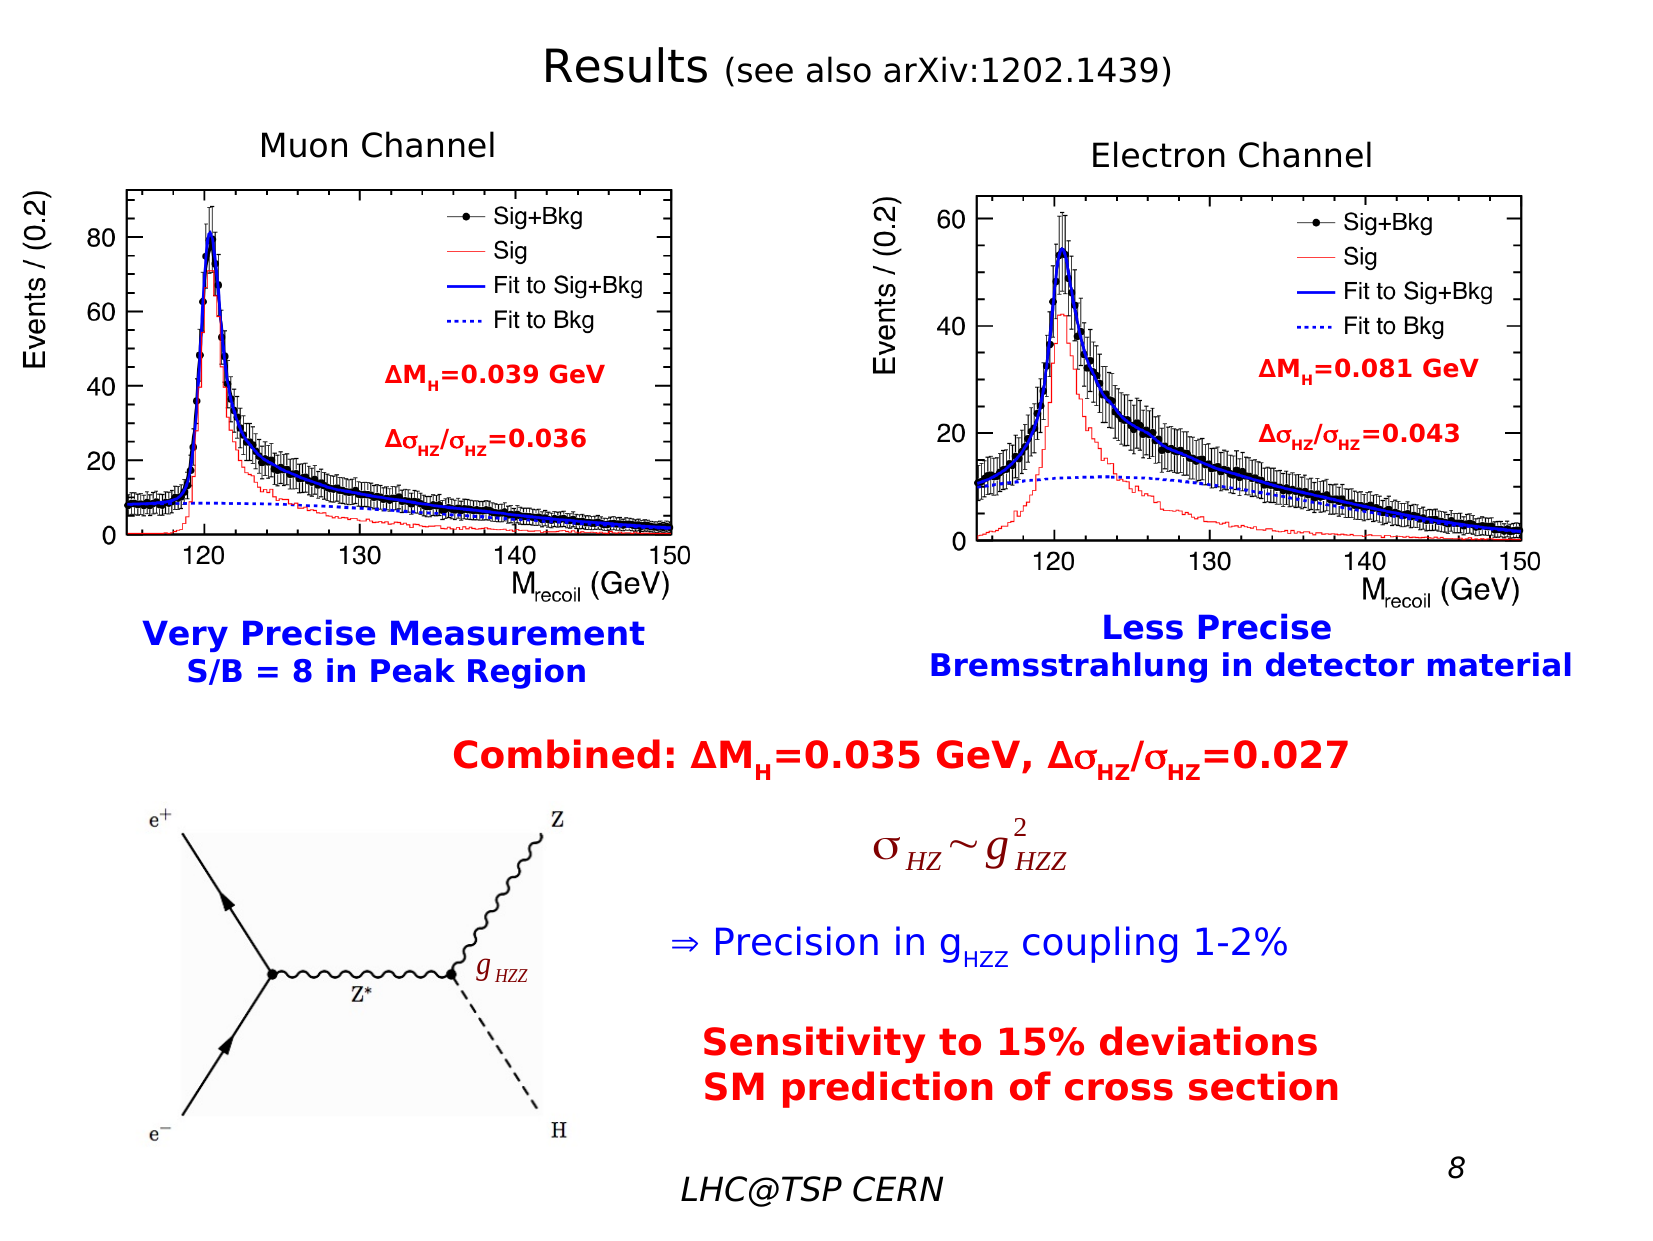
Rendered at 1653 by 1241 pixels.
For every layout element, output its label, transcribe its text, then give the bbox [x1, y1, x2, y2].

picture [3, 152, 729, 618]
text_box ∆MH=0.039 GeV ∆σHZ/σHZ=0.036 [370, 350, 620, 470]
text_box Electron Channel [1075, 128, 1390, 182]
chart [867, 812, 1072, 877]
text_box Muon Channel [244, 118, 513, 172]
text_box Very Precise Measurement S/B = 8 in Peak Region [127, 605, 660, 696]
text_box Combined: ∆MH=0.035 GeV, ∆σHZ/σHZ=0.027 [437, 722, 1362, 793]
text_box Sensitivity to 15% deviations SM prediction of cross section [675, 1012, 1357, 1115]
text_box Results (see also arXiv:1202.1439) [527, 31, 1389, 100]
text_box ∆MH=0.081 GeV ∆σHZ/σHZ=0.043 [1243, 344, 1494, 464]
picture [853, 158, 1579, 624]
text_box Less Precise Bremsstrahlung in detector material [914, 599, 1611, 690]
text_box ⇒ Precision in gHZZ coupling 1-2% [655, 909, 1303, 980]
chart [469, 945, 533, 987]
picture [120, 801, 596, 1155]
